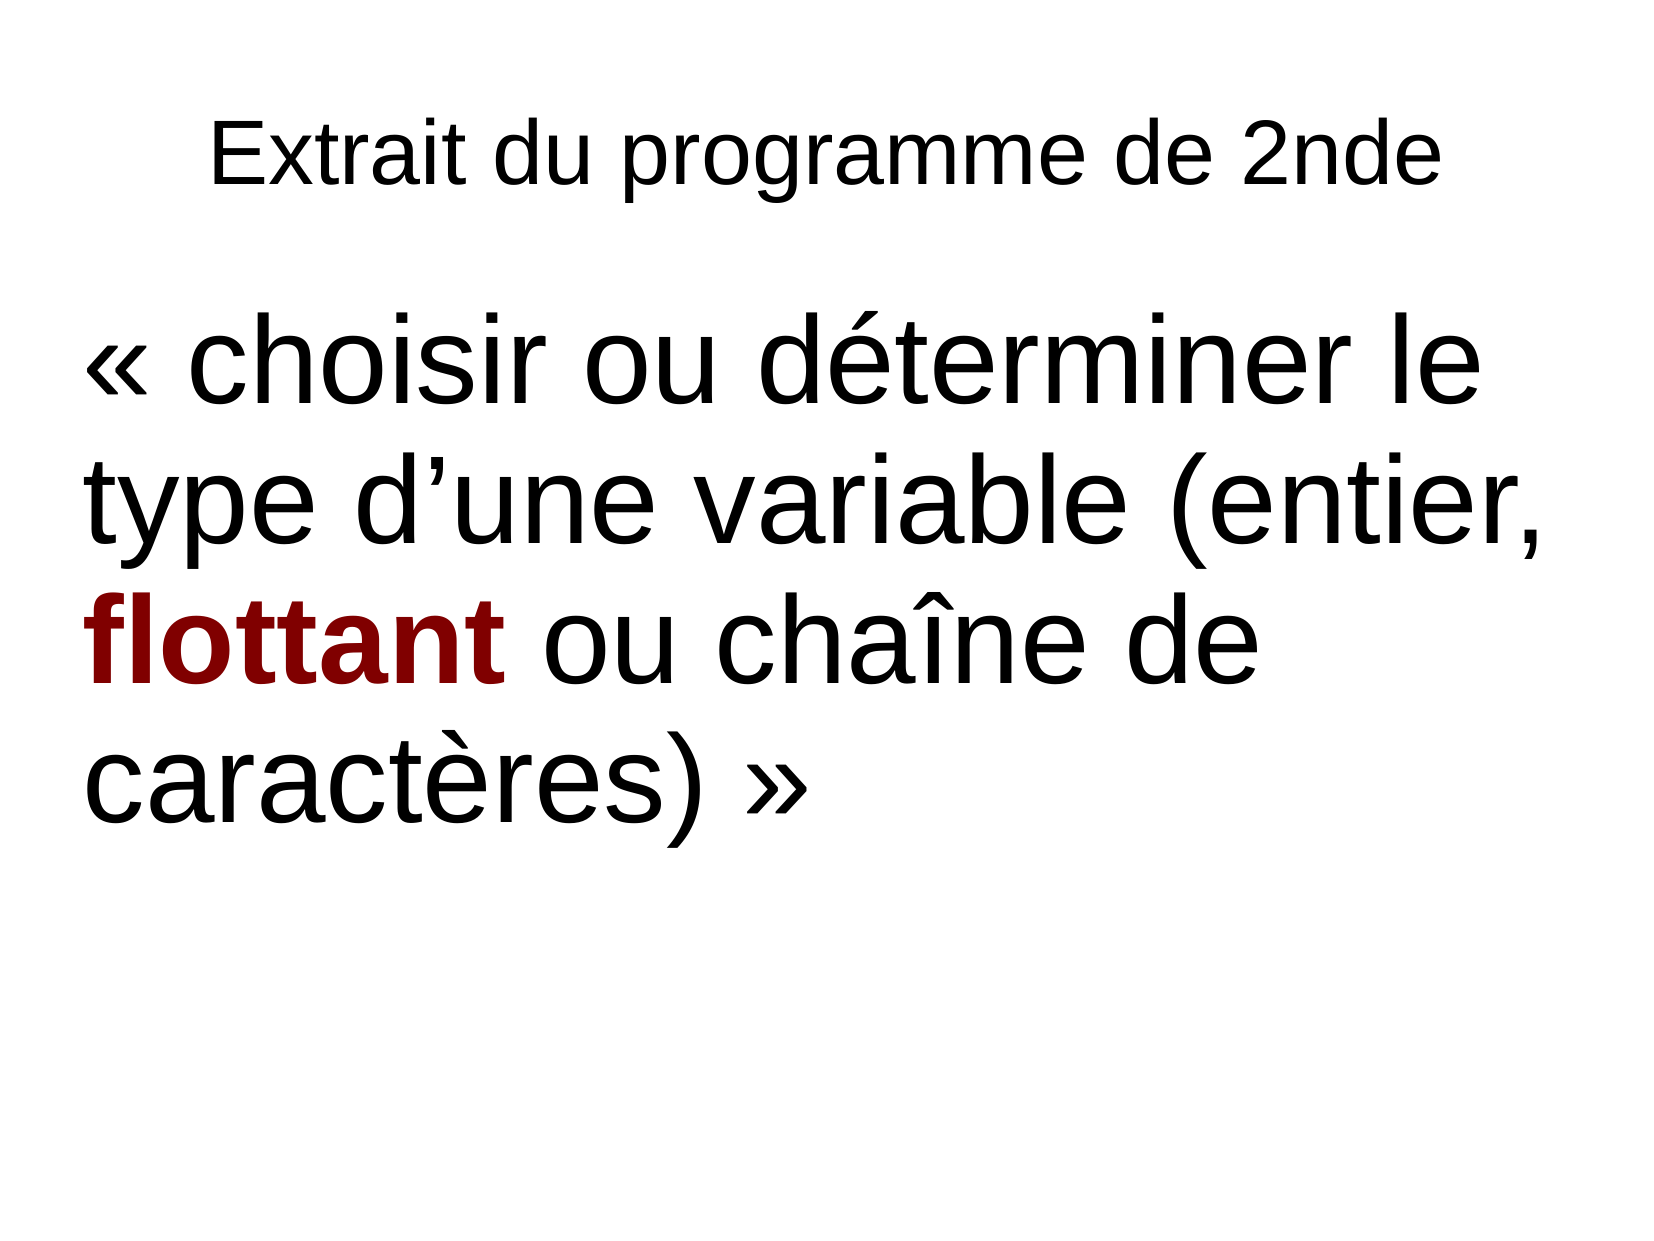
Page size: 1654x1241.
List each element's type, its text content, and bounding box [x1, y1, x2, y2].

list « choisir ou déterminer le type d’une variable (entier, flottant ou chaîne de caractères) » [82, 290, 1571, 1010]
title Extrait du programme de 2nde [82, 49, 1571, 257]
